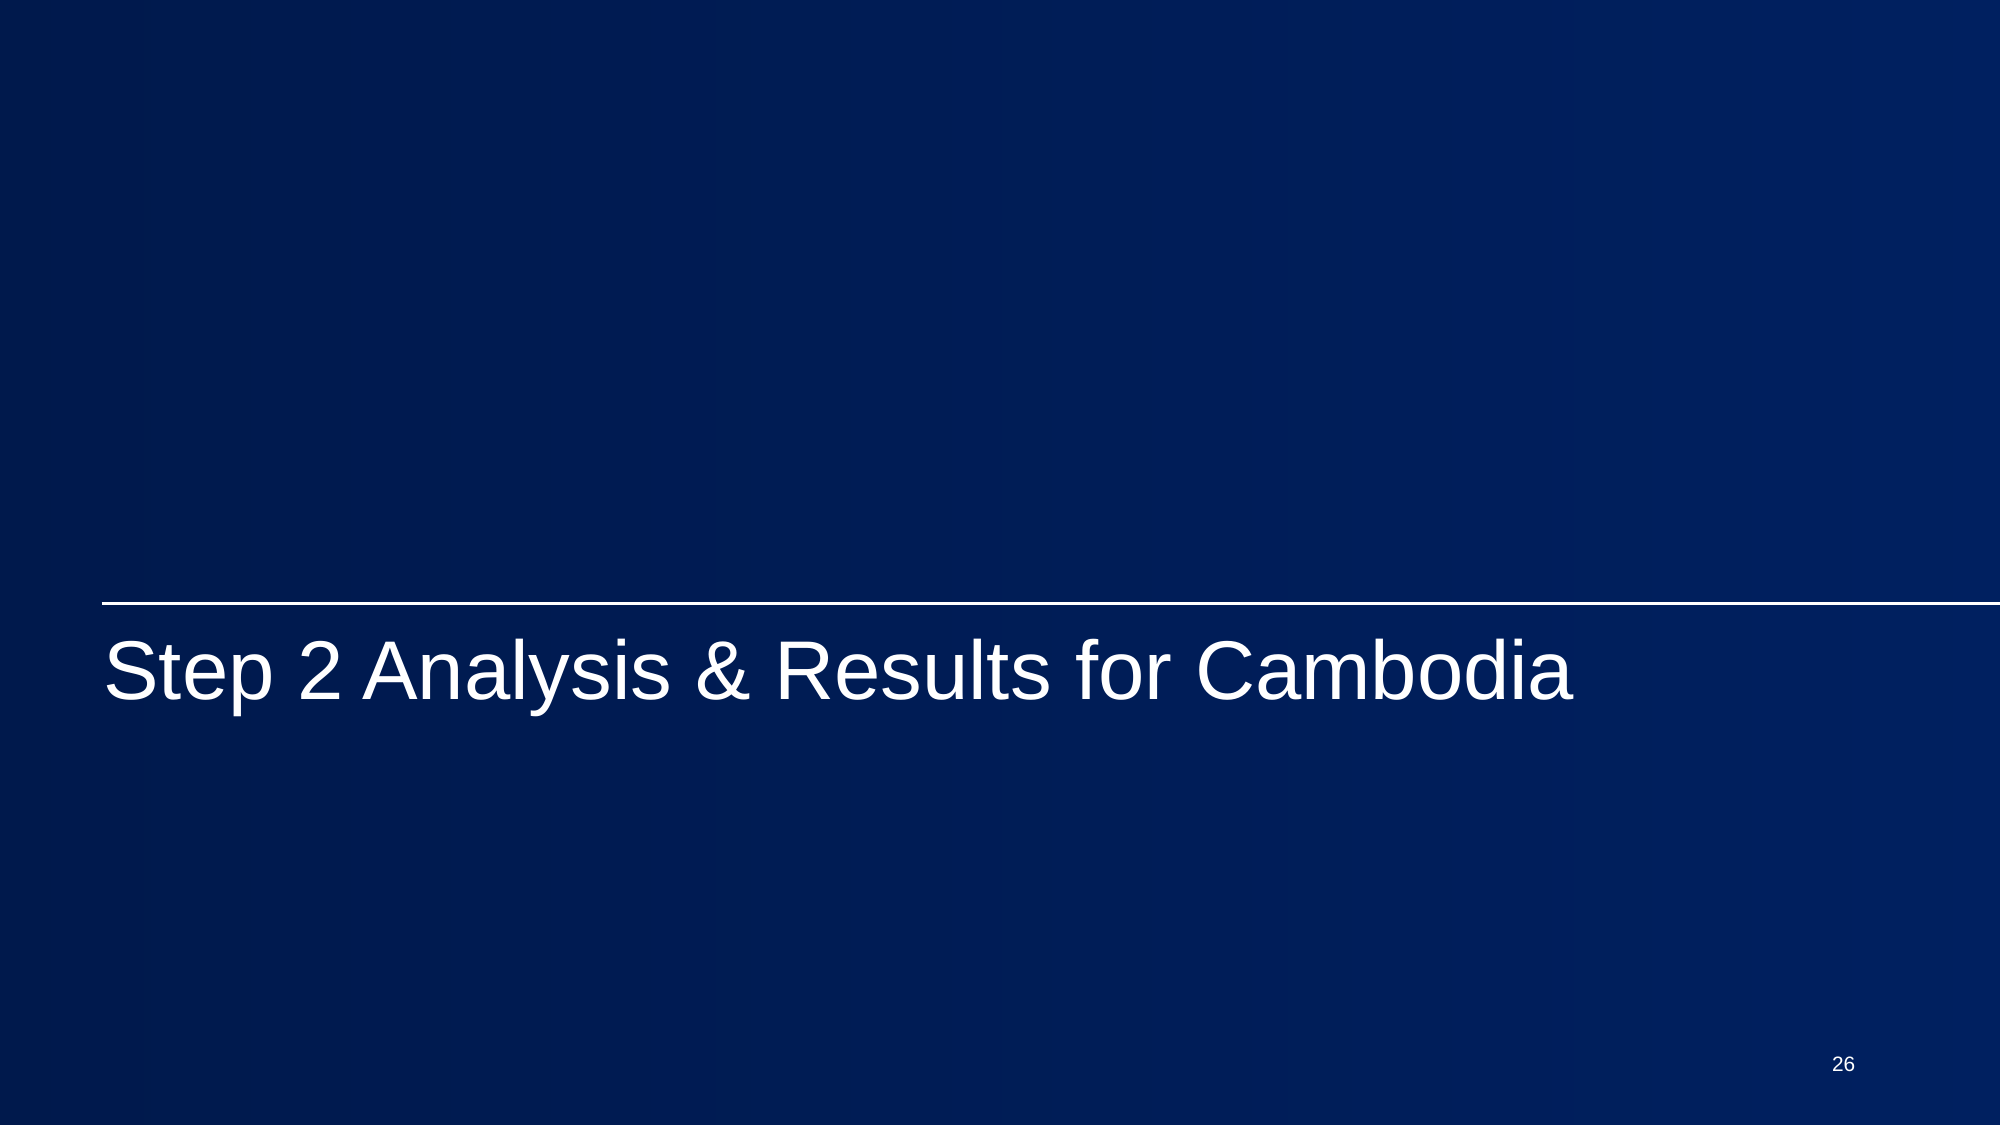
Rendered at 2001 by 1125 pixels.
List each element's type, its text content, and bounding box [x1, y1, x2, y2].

title Step 2 Analysis & Results for Cambodia [103, 627, 1898, 963]
